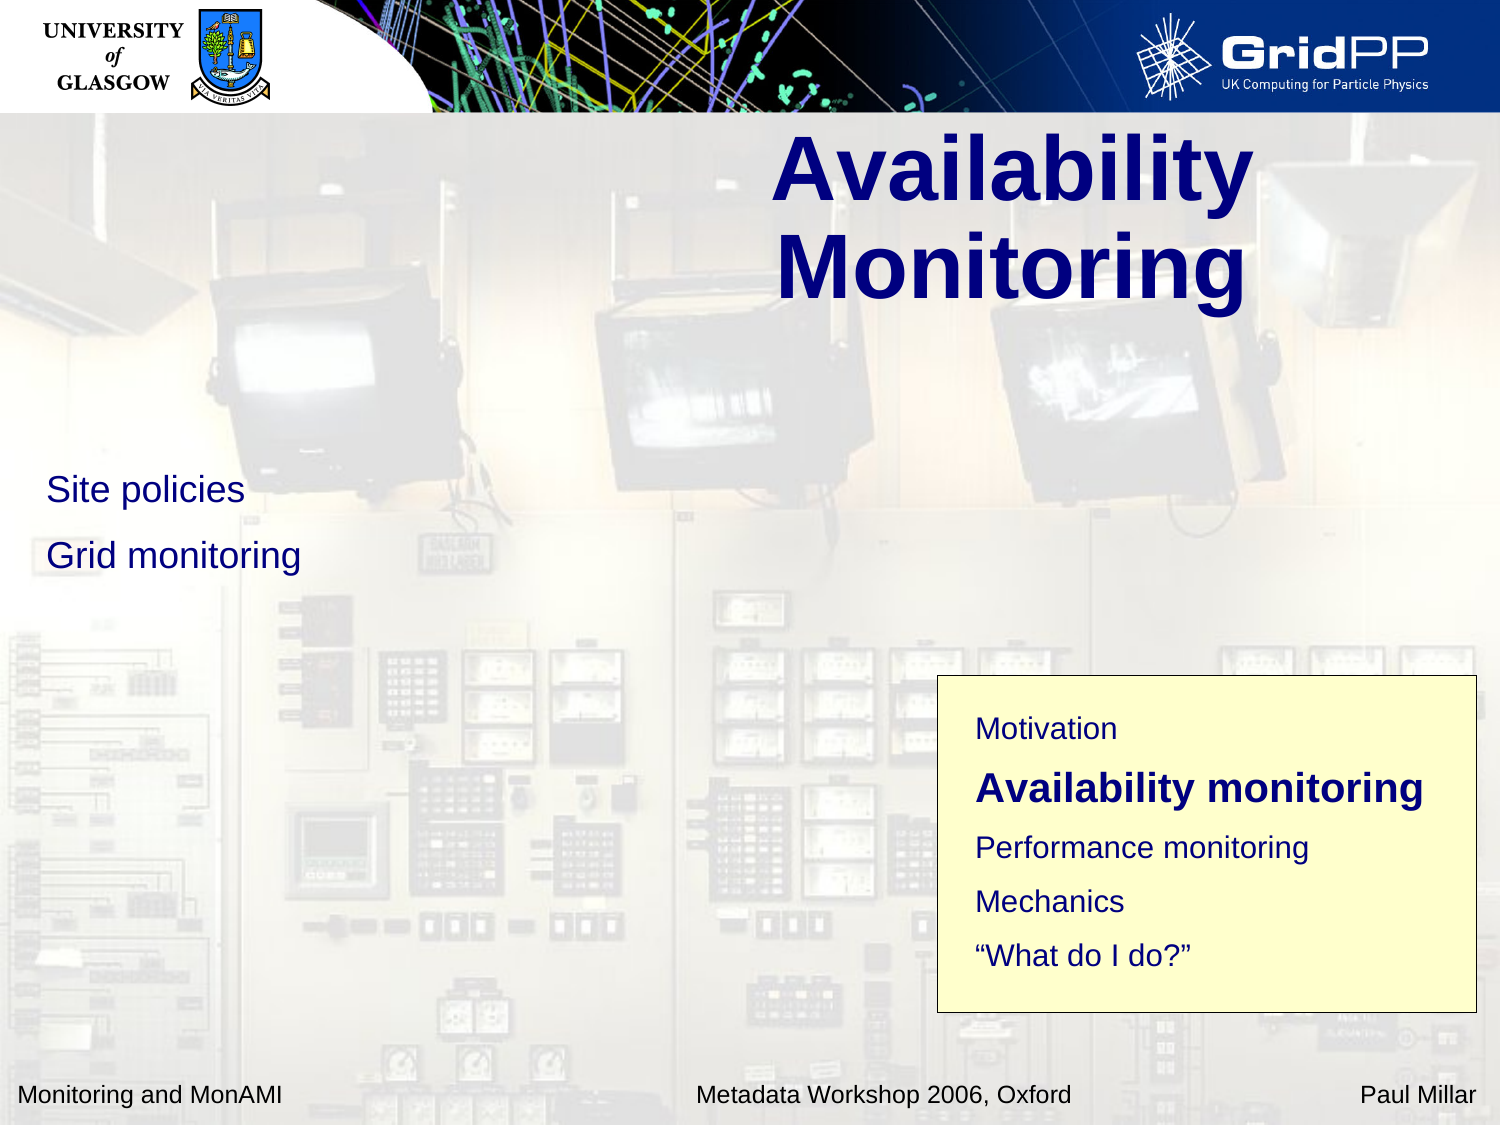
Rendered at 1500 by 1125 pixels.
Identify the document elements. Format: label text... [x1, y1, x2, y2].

picture [0, 0, 1500, 1125]
list Motivation Availability monitoring Performance monitoring Mechanics “What do I do?” [975, 712, 1463, 1008]
text_box [937, 675, 1477, 1013]
text_box Site policies Grid monitoring [46, 468, 562, 577]
title Availability Monitoring [568, 119, 1457, 321]
